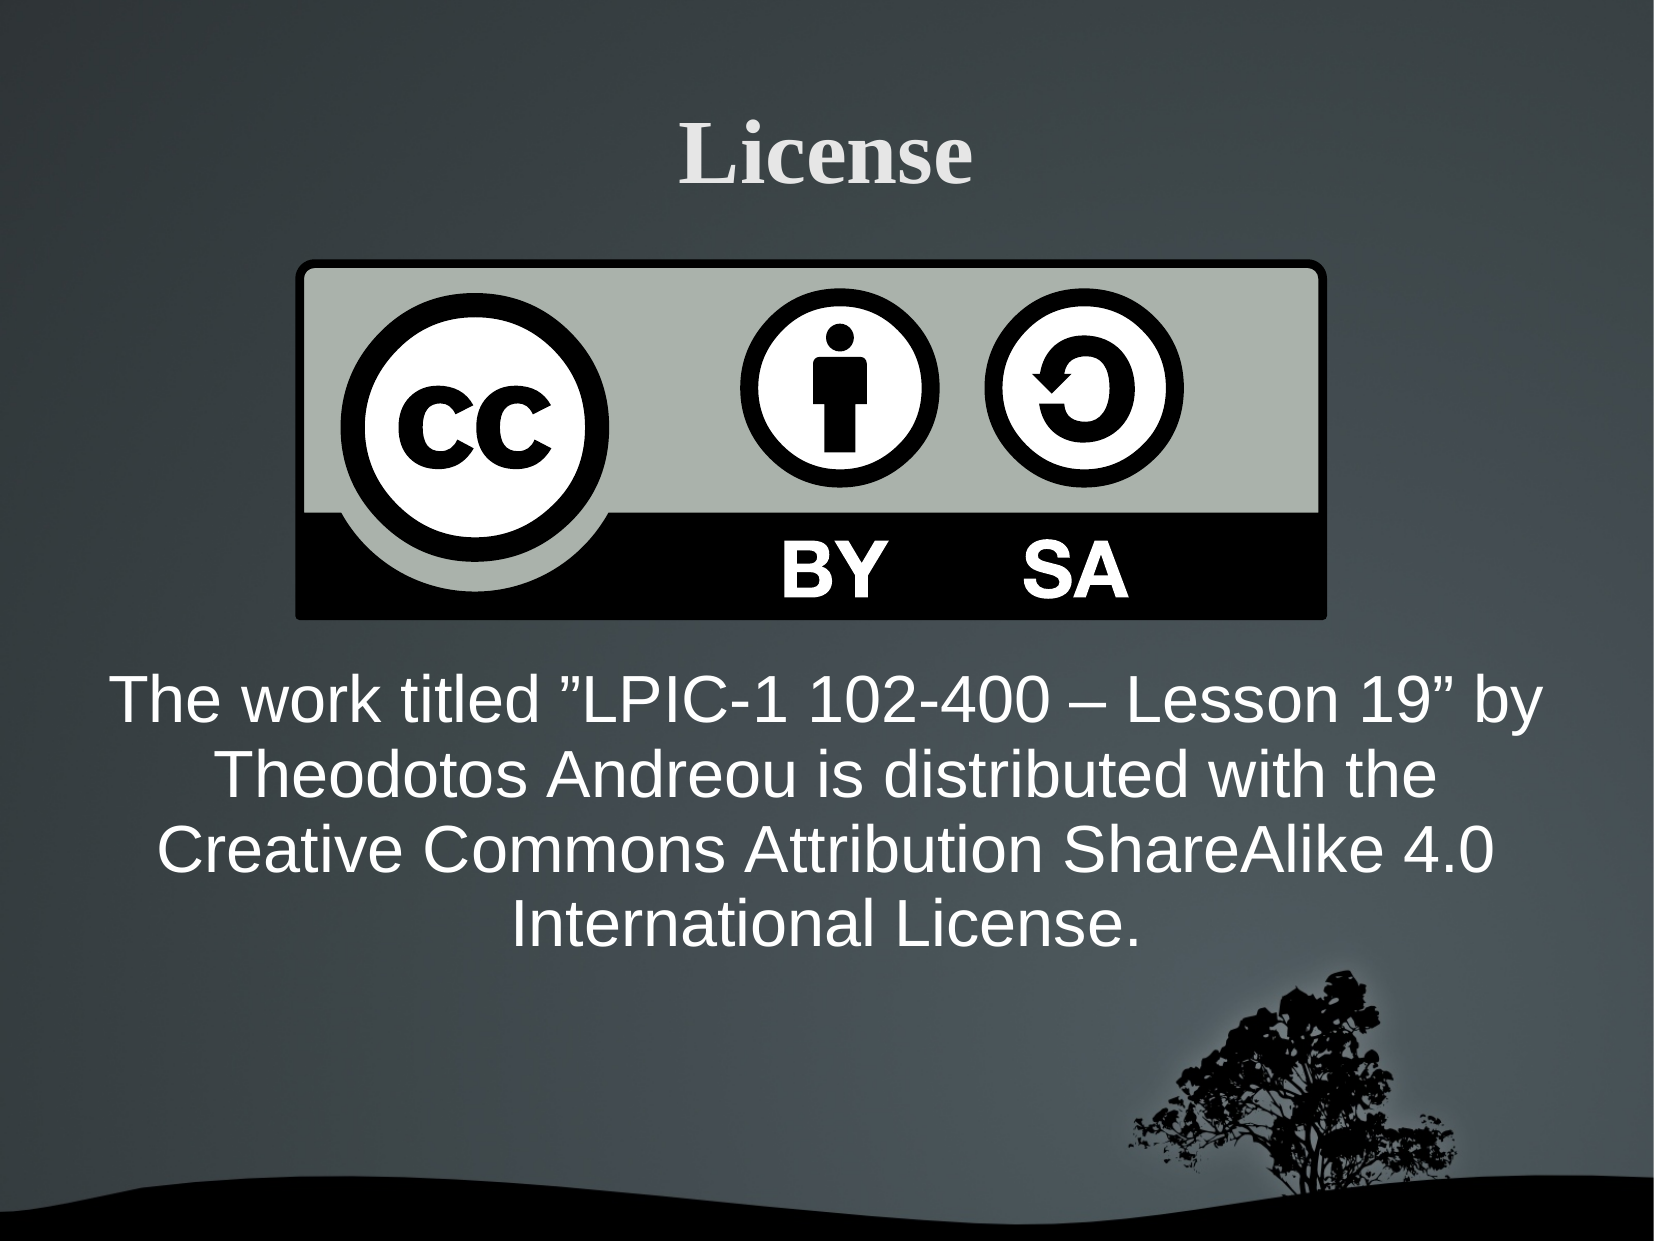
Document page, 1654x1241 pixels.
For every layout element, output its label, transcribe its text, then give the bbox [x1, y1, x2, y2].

picture [0, 0, 1654, 1241]
subtitle The work titled ”LPIC-1 102-400 – Lesson 19” by Theodotos Andreou is distributed with the Creative Commons Attribution ShareAlike 4.0 International License. [82, 290, 1571, 1109]
title License [82, 49, 1571, 257]
